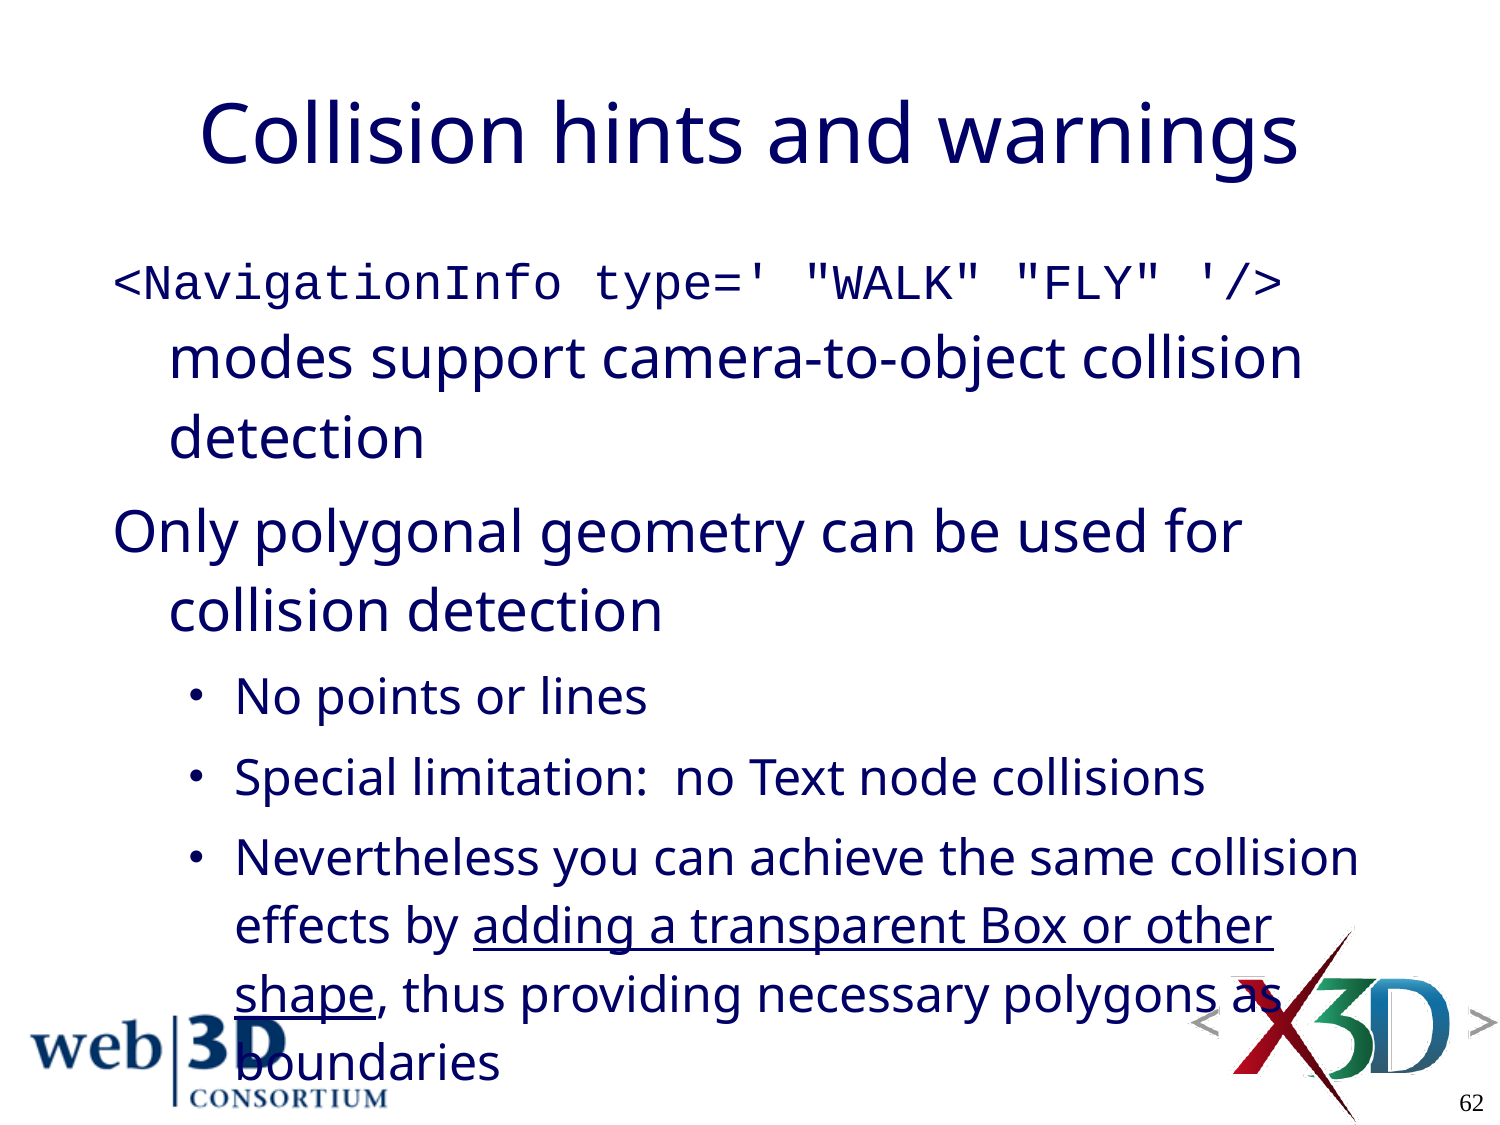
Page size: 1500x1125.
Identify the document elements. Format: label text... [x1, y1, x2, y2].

picture [1187, 926, 1500, 1125]
picture [12, 998, 413, 1118]
picture [326, 998, 340, 1009]
picture [1238, 999, 1251, 1009]
picture [296, 999, 309, 1009]
title Collision hints and warnings [112, 44, 1388, 218]
list <NavigationInfo type=' "WALK" "FLY" '/> modes support camera-to-object collision detection Only polygonal geometry can be used for collision detection No points or lines Special limitation: no Text node collisions Nevertheless you can achieve the same collision effects by adding a transparent Box or other shape, thus providing necessary polygons as boundaries [112, 237, 1388, 986]
